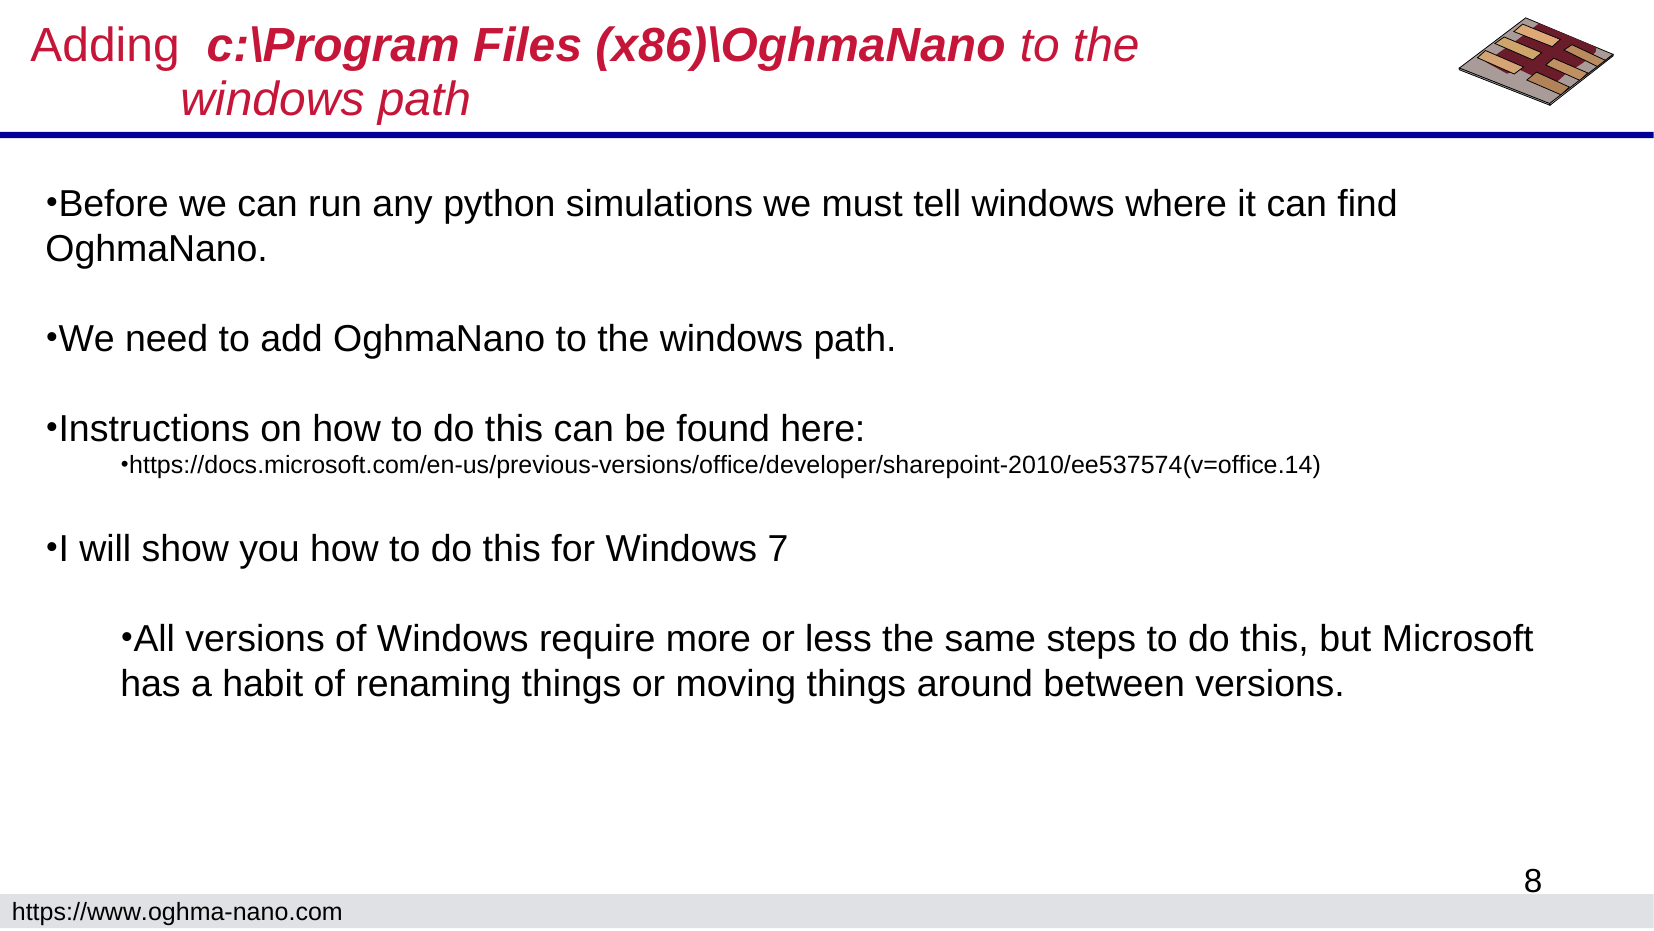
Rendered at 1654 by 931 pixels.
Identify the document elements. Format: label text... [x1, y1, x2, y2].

title Adding c:\Program Files (x86)\OghmaNano to the windows path [15, 10, 1471, 134]
text_box Before we can run any python simulations we must tell windows where it can find OghmaNano. We need to add OghmaNano to the windows path. Instructions on how to do this can be found here: https://docs.microsoft.com/en-us/previous-versions/office/developer/sharepoint-2010/ee537574(v=office.14) I will show you how to do this for Windows 7 All versions of Windows require more or less the same steps to do this, but Microsoft has a habit of renaming things or moving things around between versions. [30, 171, 1583, 712]
text_box <number> [1509, 852, 1654, 911]
